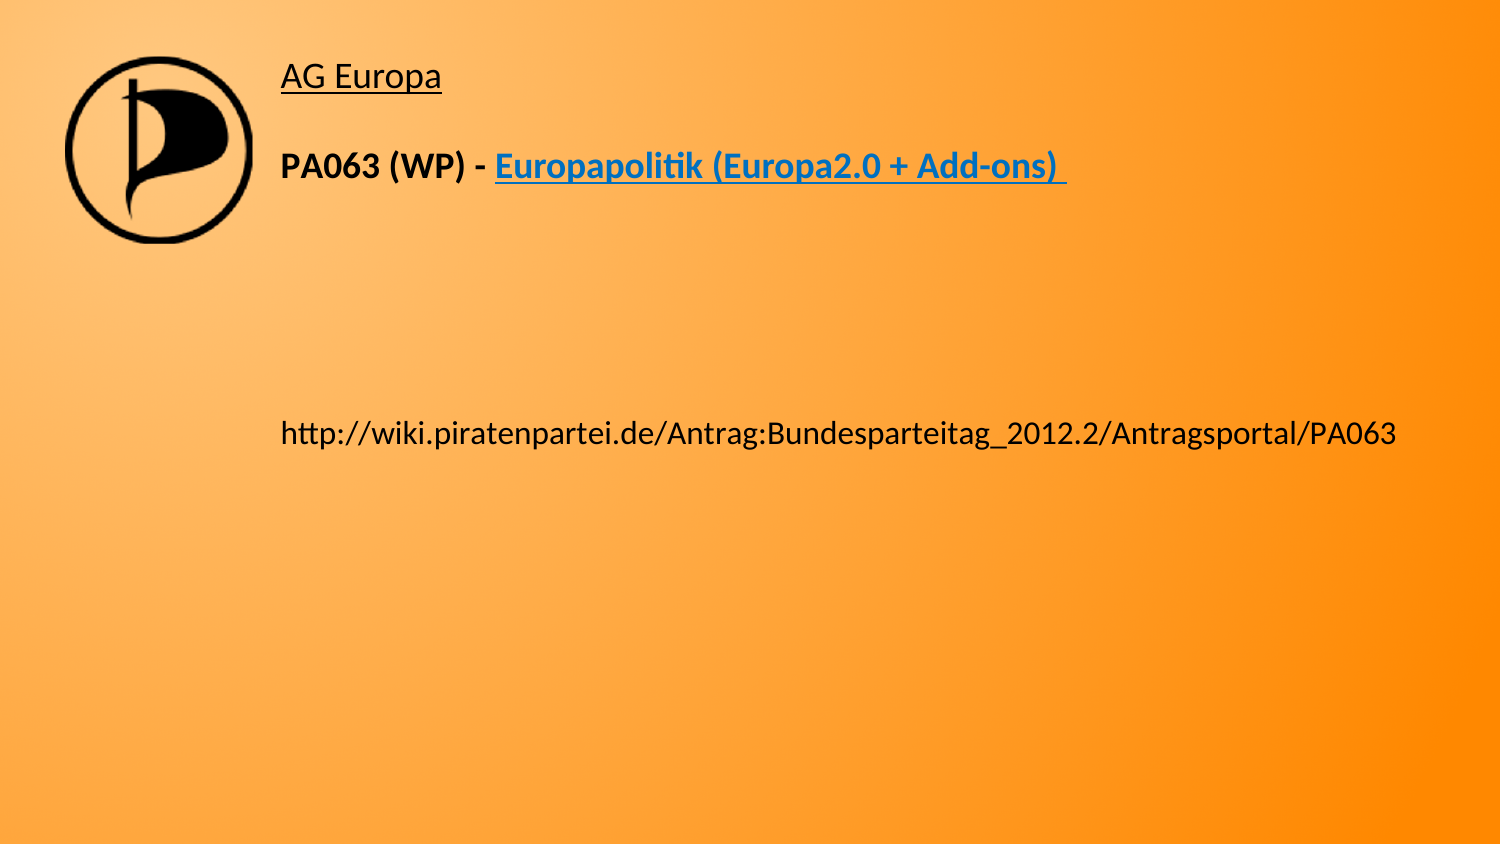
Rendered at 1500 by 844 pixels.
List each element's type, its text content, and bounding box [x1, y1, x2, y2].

picture [0, 0, 1500, 844]
text_box AG Europa PA063 (WP) - Europapolitik (Europa2.0 + Add-ons) http://wiki.piratenpartei.de/Antrag:Bundesparteitag_2012.2/Antragsportal/PA063 [265, 43, 1500, 775]
